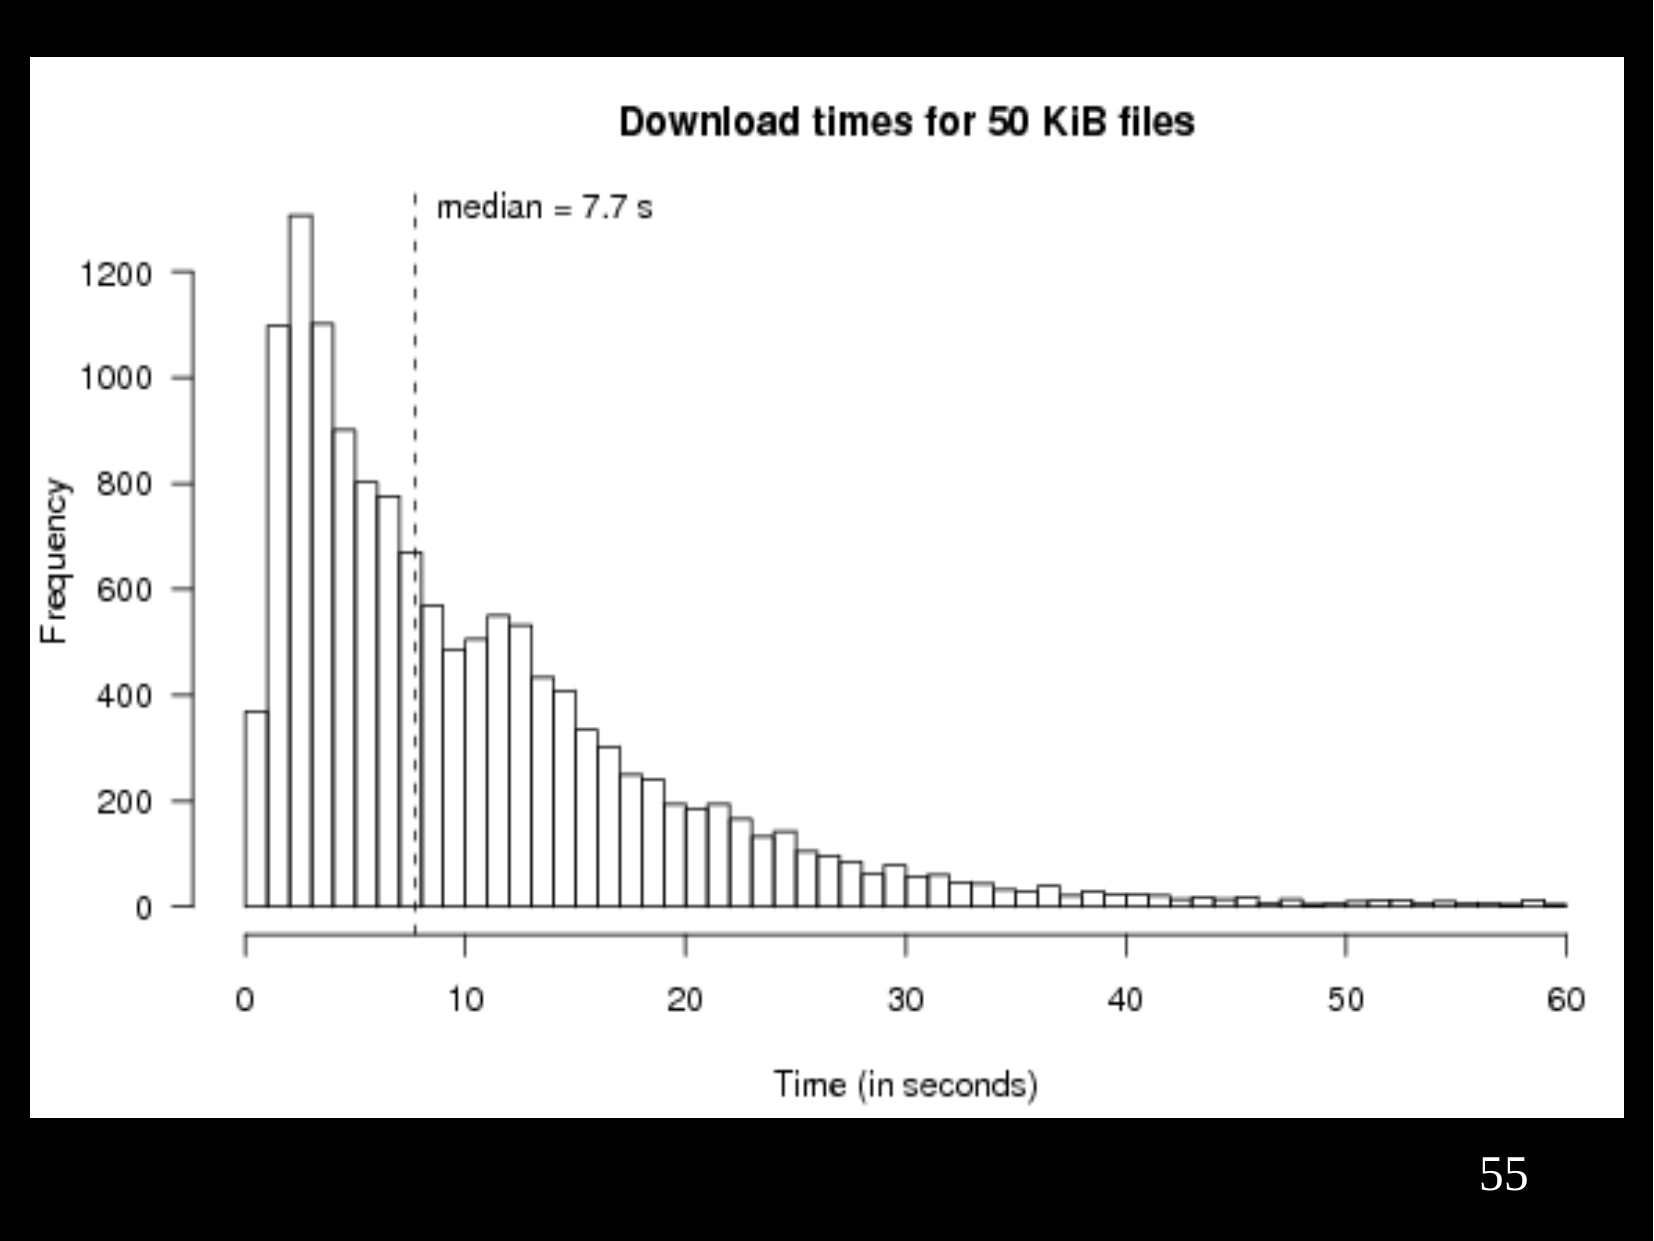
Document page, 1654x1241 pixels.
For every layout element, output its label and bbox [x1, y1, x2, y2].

picture [30, 57, 1624, 1118]
